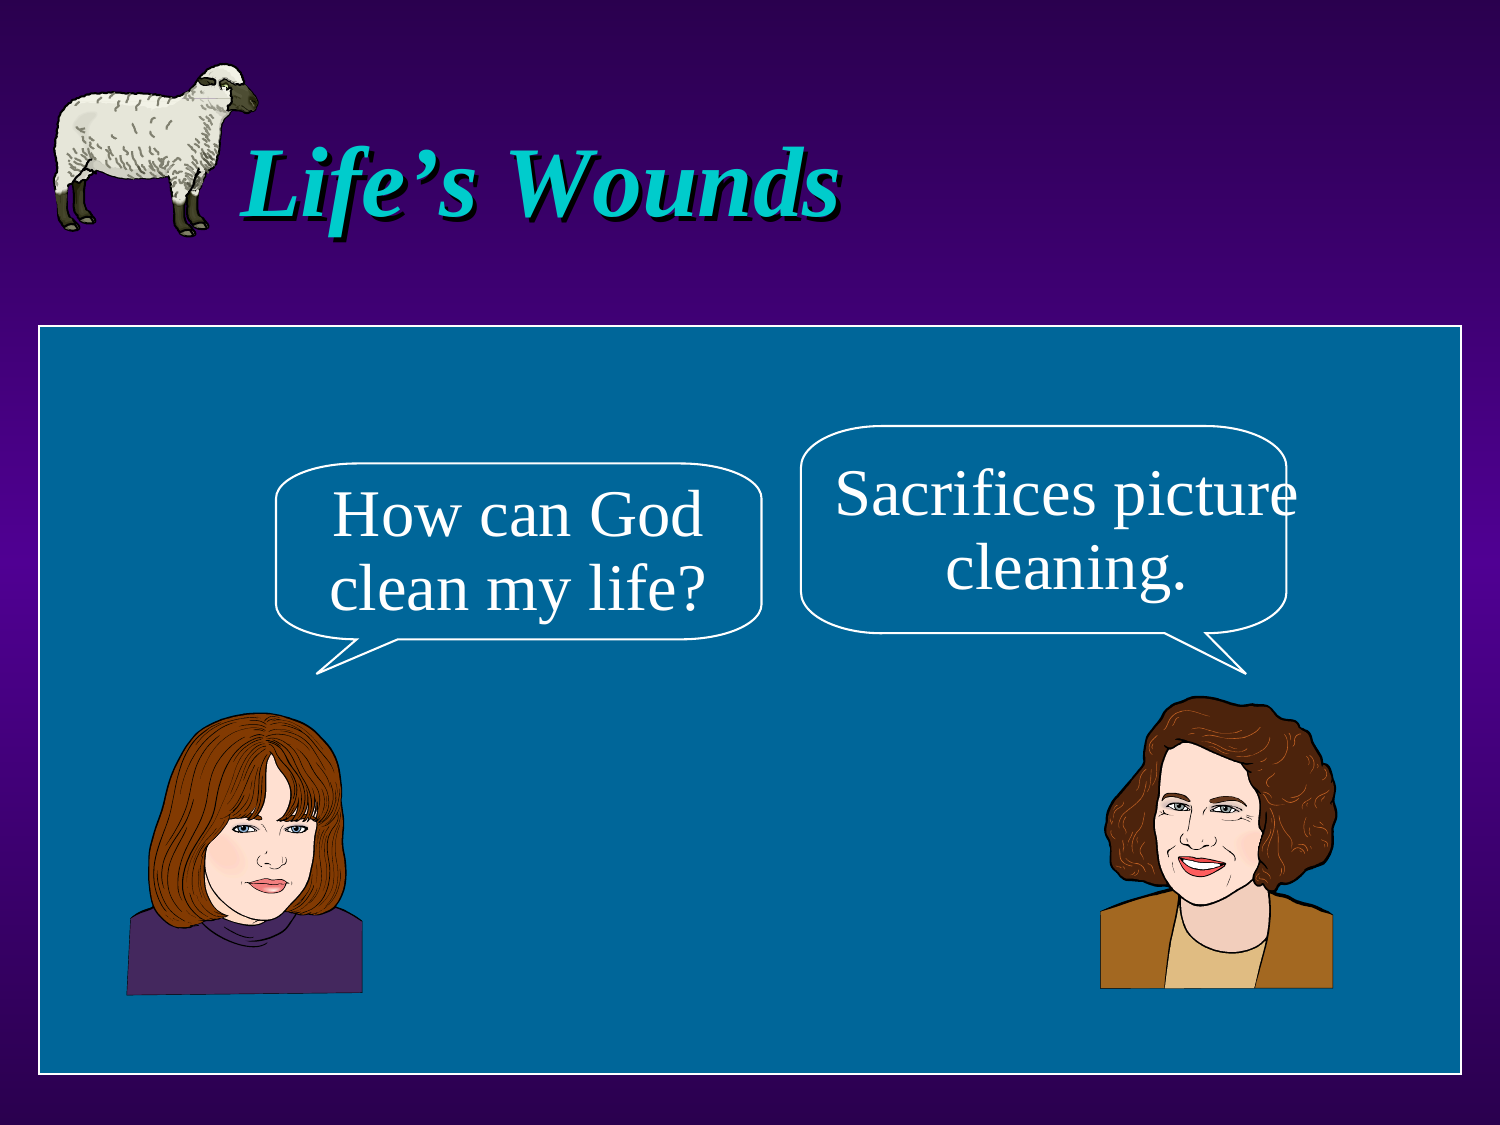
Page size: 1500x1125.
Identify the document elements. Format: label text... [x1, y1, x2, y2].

text_box Sacrifices picture cleaning. [800, 426, 1287, 674]
chart [1100, 695, 1338, 989]
text_box How can God clean my life? [276, 463, 762, 674]
chart [126, 712, 363, 996]
title Life’s Wounds [224, 78, 1388, 288]
text_box [38, 325, 1462, 1074]
